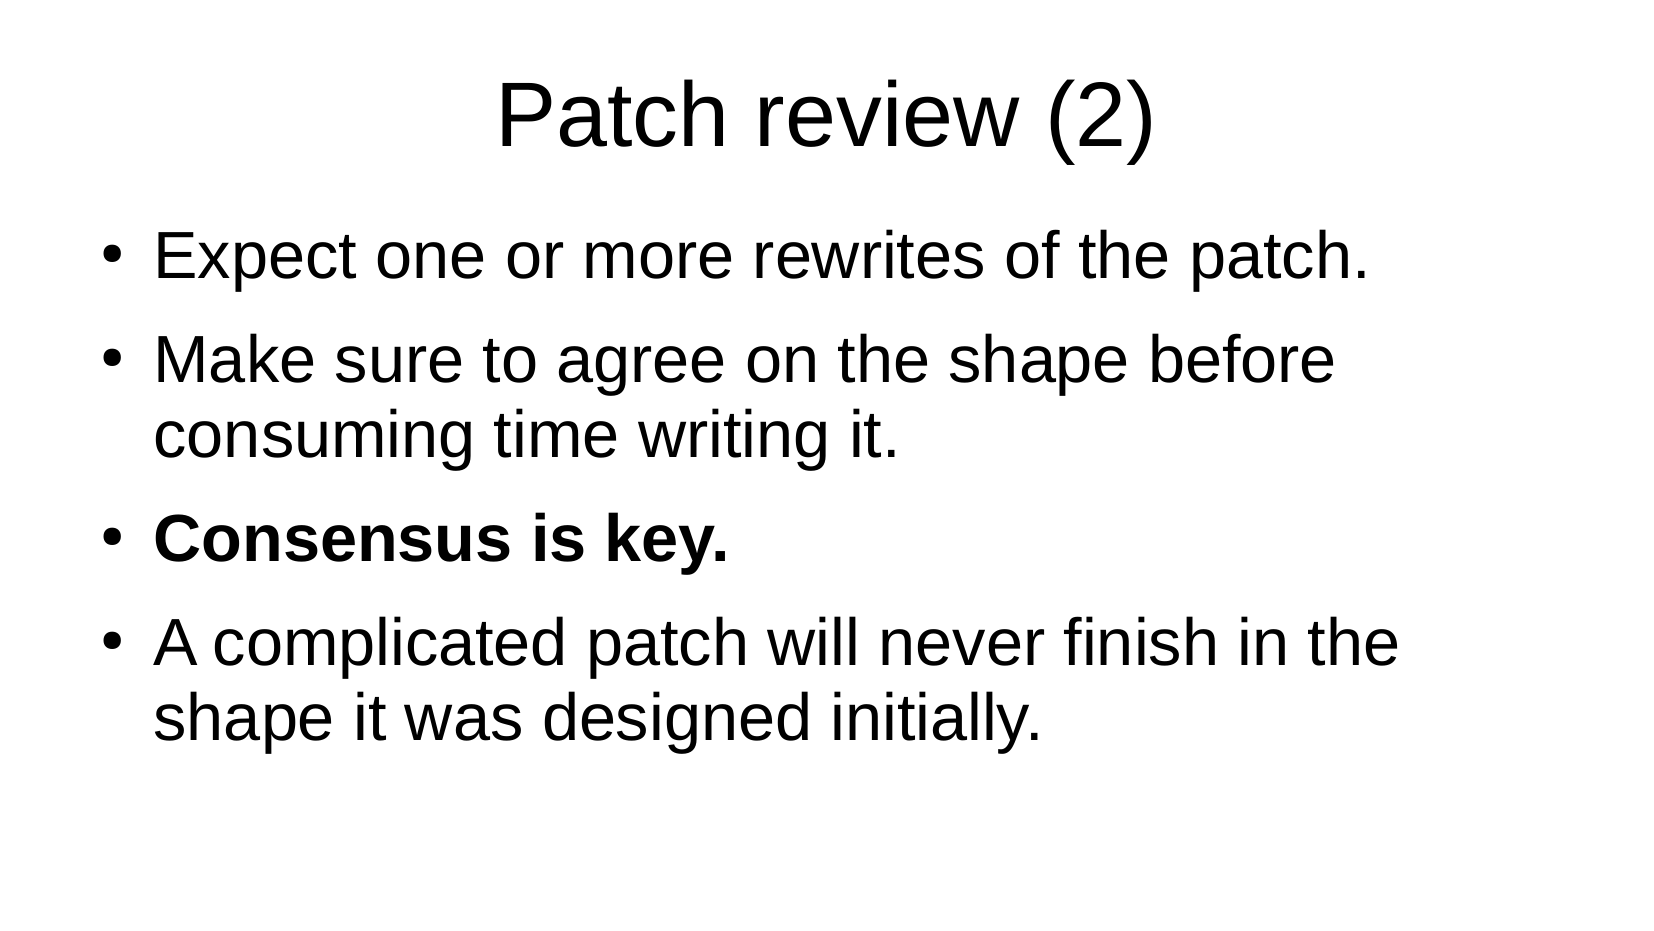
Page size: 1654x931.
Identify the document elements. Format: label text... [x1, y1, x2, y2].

list Expect one or more rewrites of the patch. Make sure to agree on the shape before consuming time writing it. Consensus is key. A complicated patch will never finish in the shape it was designed initially. [82, 217, 1571, 811]
title Patch review (2) [82, 37, 1571, 193]
